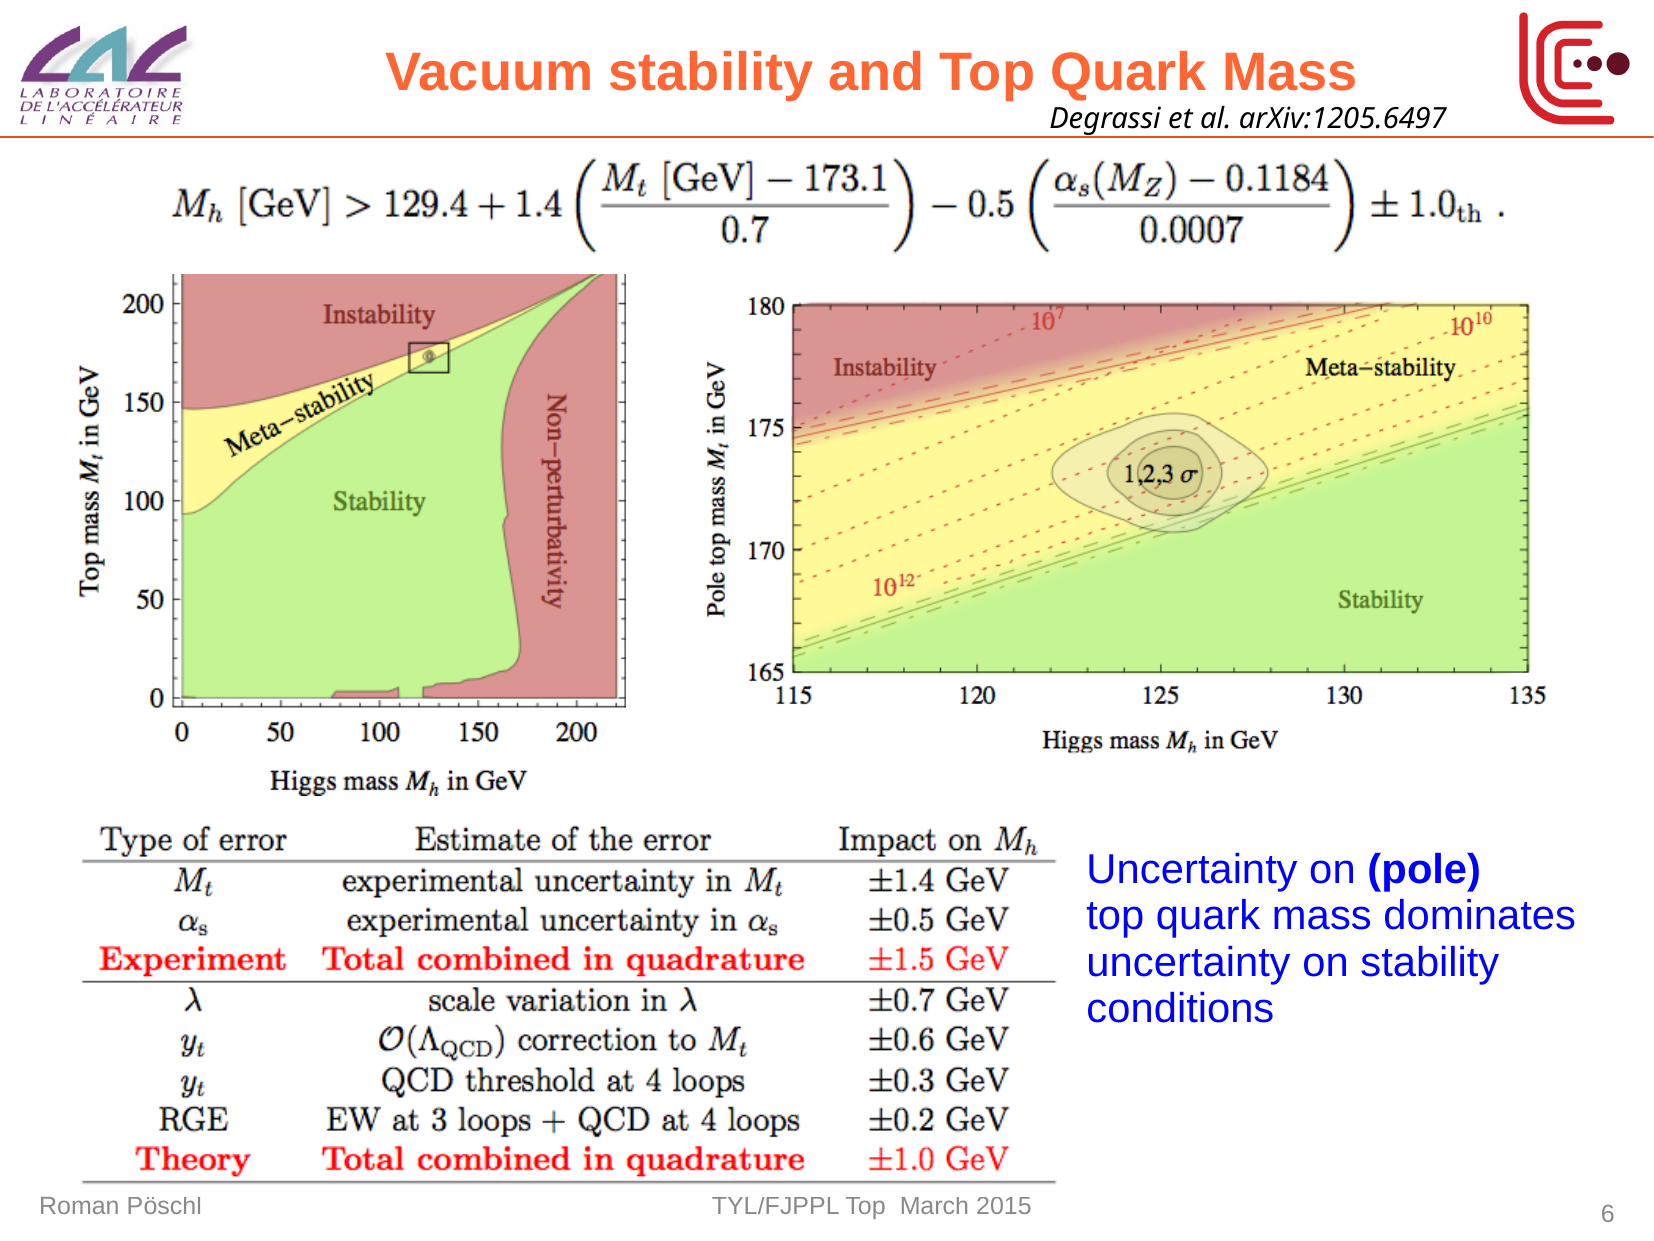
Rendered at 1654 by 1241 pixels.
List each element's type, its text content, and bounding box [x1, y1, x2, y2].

picture [74, 147, 1553, 796]
picture [1508, 2, 1641, 135]
text_box Uncertainty on (pole) top quark mass dominates uncertainty on stability conditions [1071, 837, 1608, 1214]
picture [17, 22, 199, 127]
text_box Degrassi et al. arXiv:1205.6497 [1034, 90, 1630, 151]
picture [51, 797, 1079, 1197]
picture [702, 292, 1547, 754]
title Vacuum stability and Top Quark Mass [128, 29, 1617, 113]
